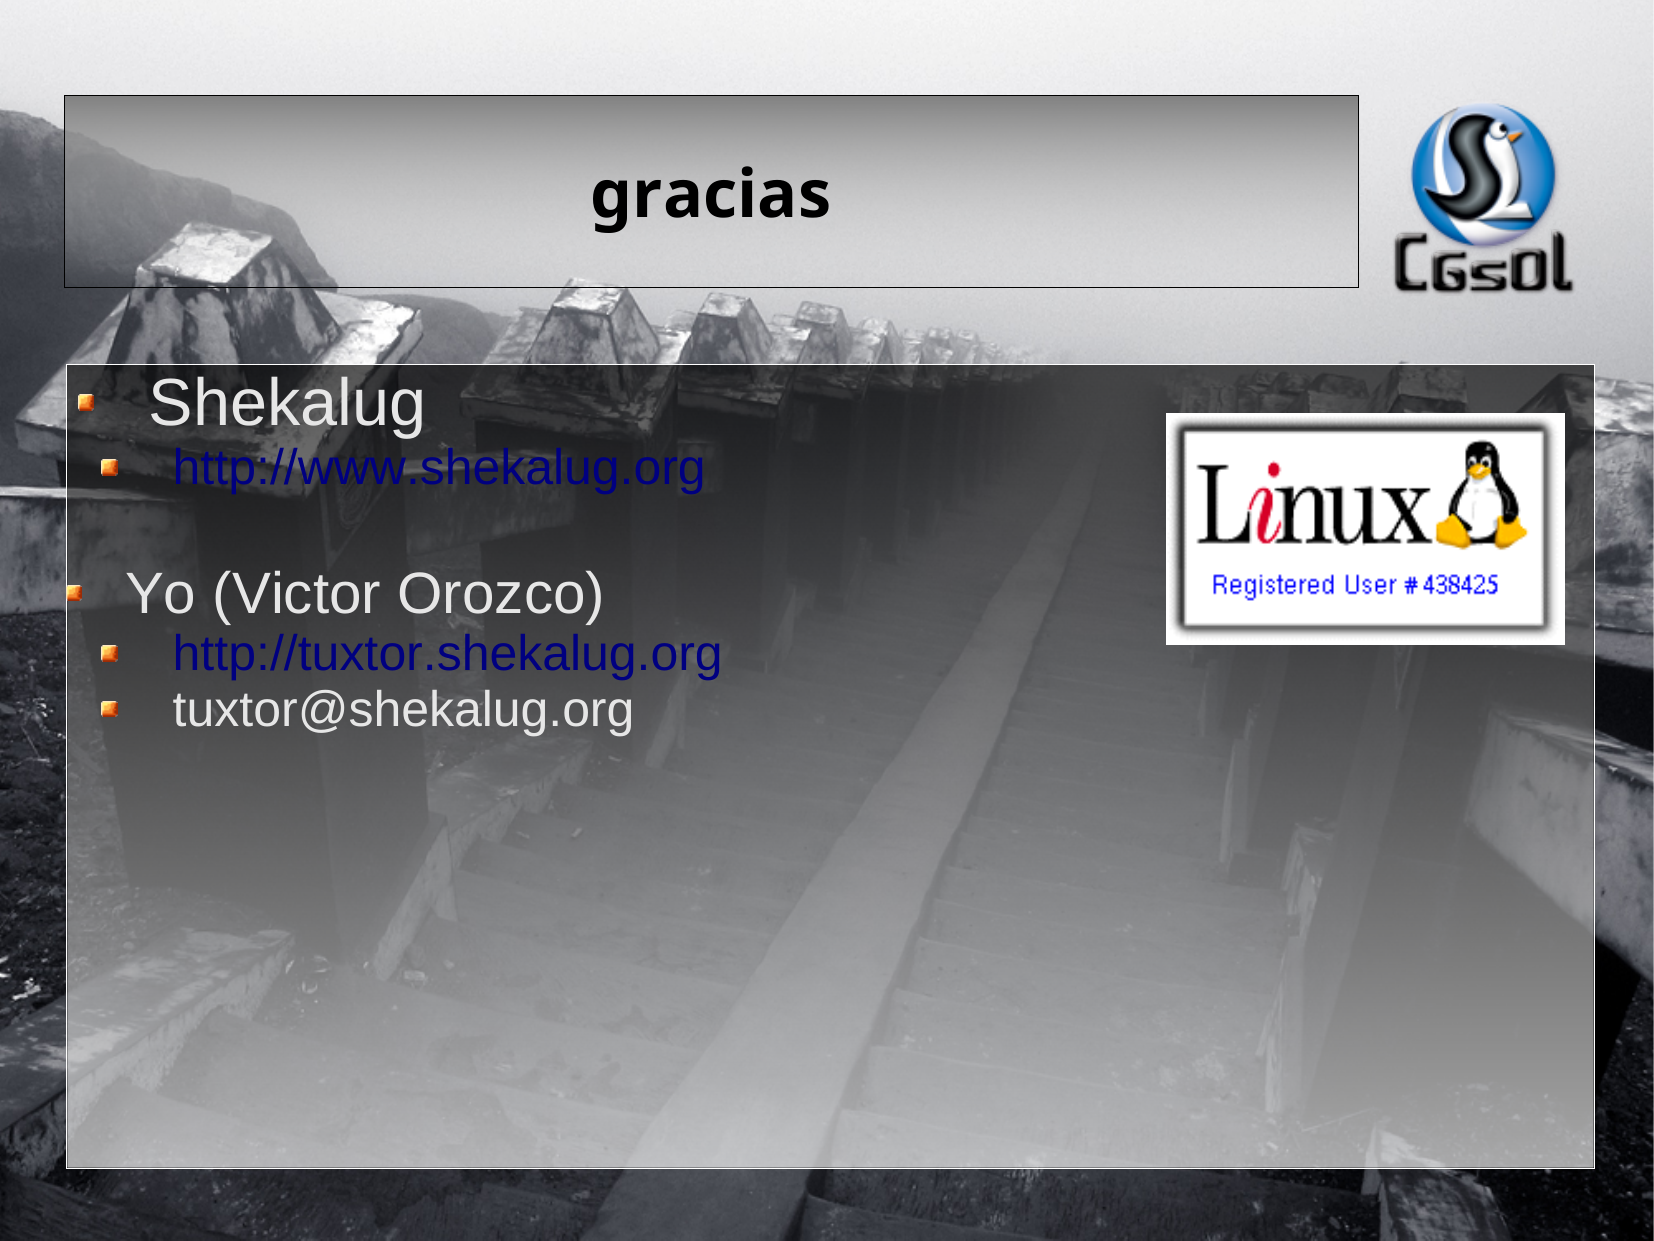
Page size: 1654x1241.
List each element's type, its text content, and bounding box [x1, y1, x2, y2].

picture [0, 0, 1654, 1241]
title gracias [64, 95, 1359, 288]
list Shekalug http://www.shekalug.org Yo (Victor Orozco) http://tuxtor.shekalug.org tuxtor@shekalug.org [66, 364, 1595, 1169]
